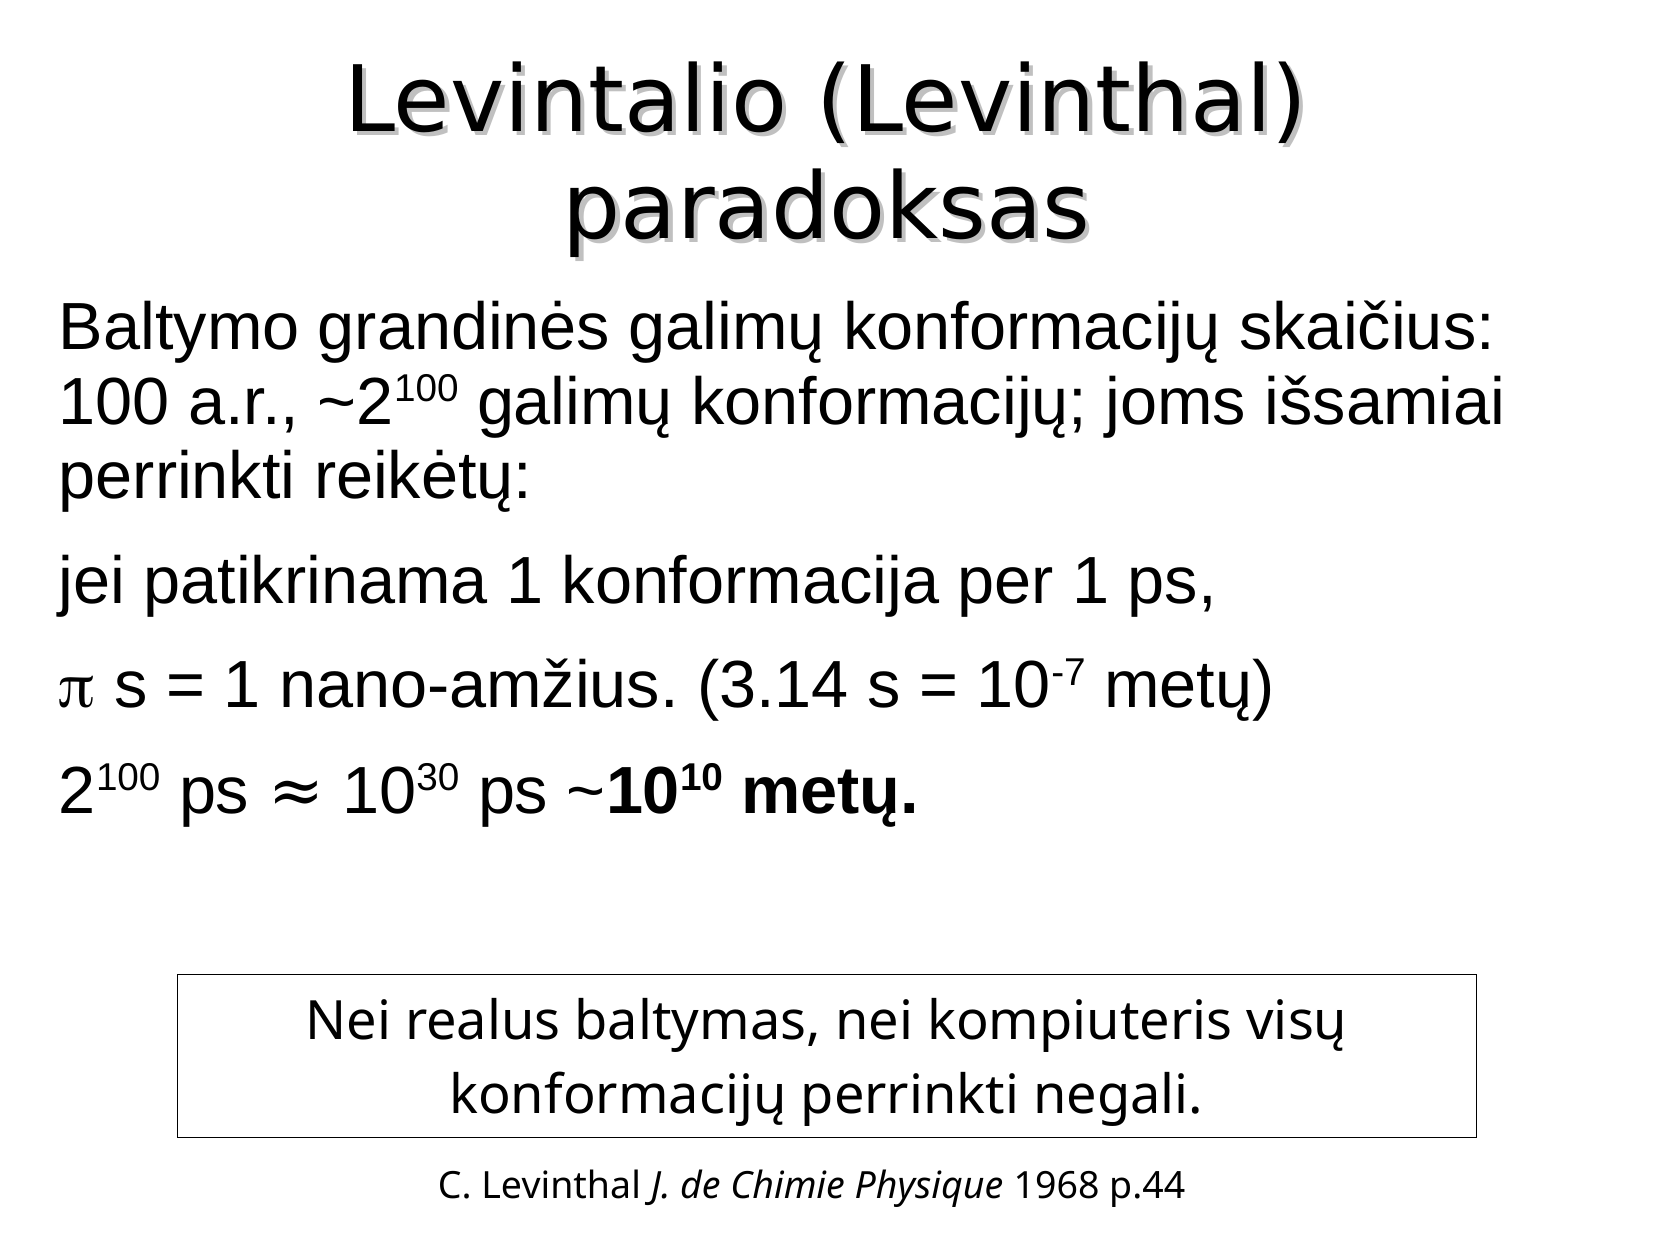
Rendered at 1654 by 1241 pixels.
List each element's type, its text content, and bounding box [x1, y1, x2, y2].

title Levintalio (Levinthal) paradoksas [82, 45, 1571, 261]
text_box C. Levinthal J. de Chimie Physique 1968 p.44 [413, 1151, 1300, 1214]
text_box Nei realus baltymas, nei kompiuteris visų konformacijų perrinkti negali. [177, 974, 1477, 1121]
list Baltymo grandinės galimų konformacijų skaičius: 100 a.r., ~2100 galimų konformacijų; joms išsamiai perrinkti reikėtų: jei patikrinama 1 konformacija per 1 ps,  s = 1 nano-amžius. (3.14 s = 10-7 metų) 2100 ps ≈ 1030 ps ~1010 metų. [59, 288, 1601, 975]
